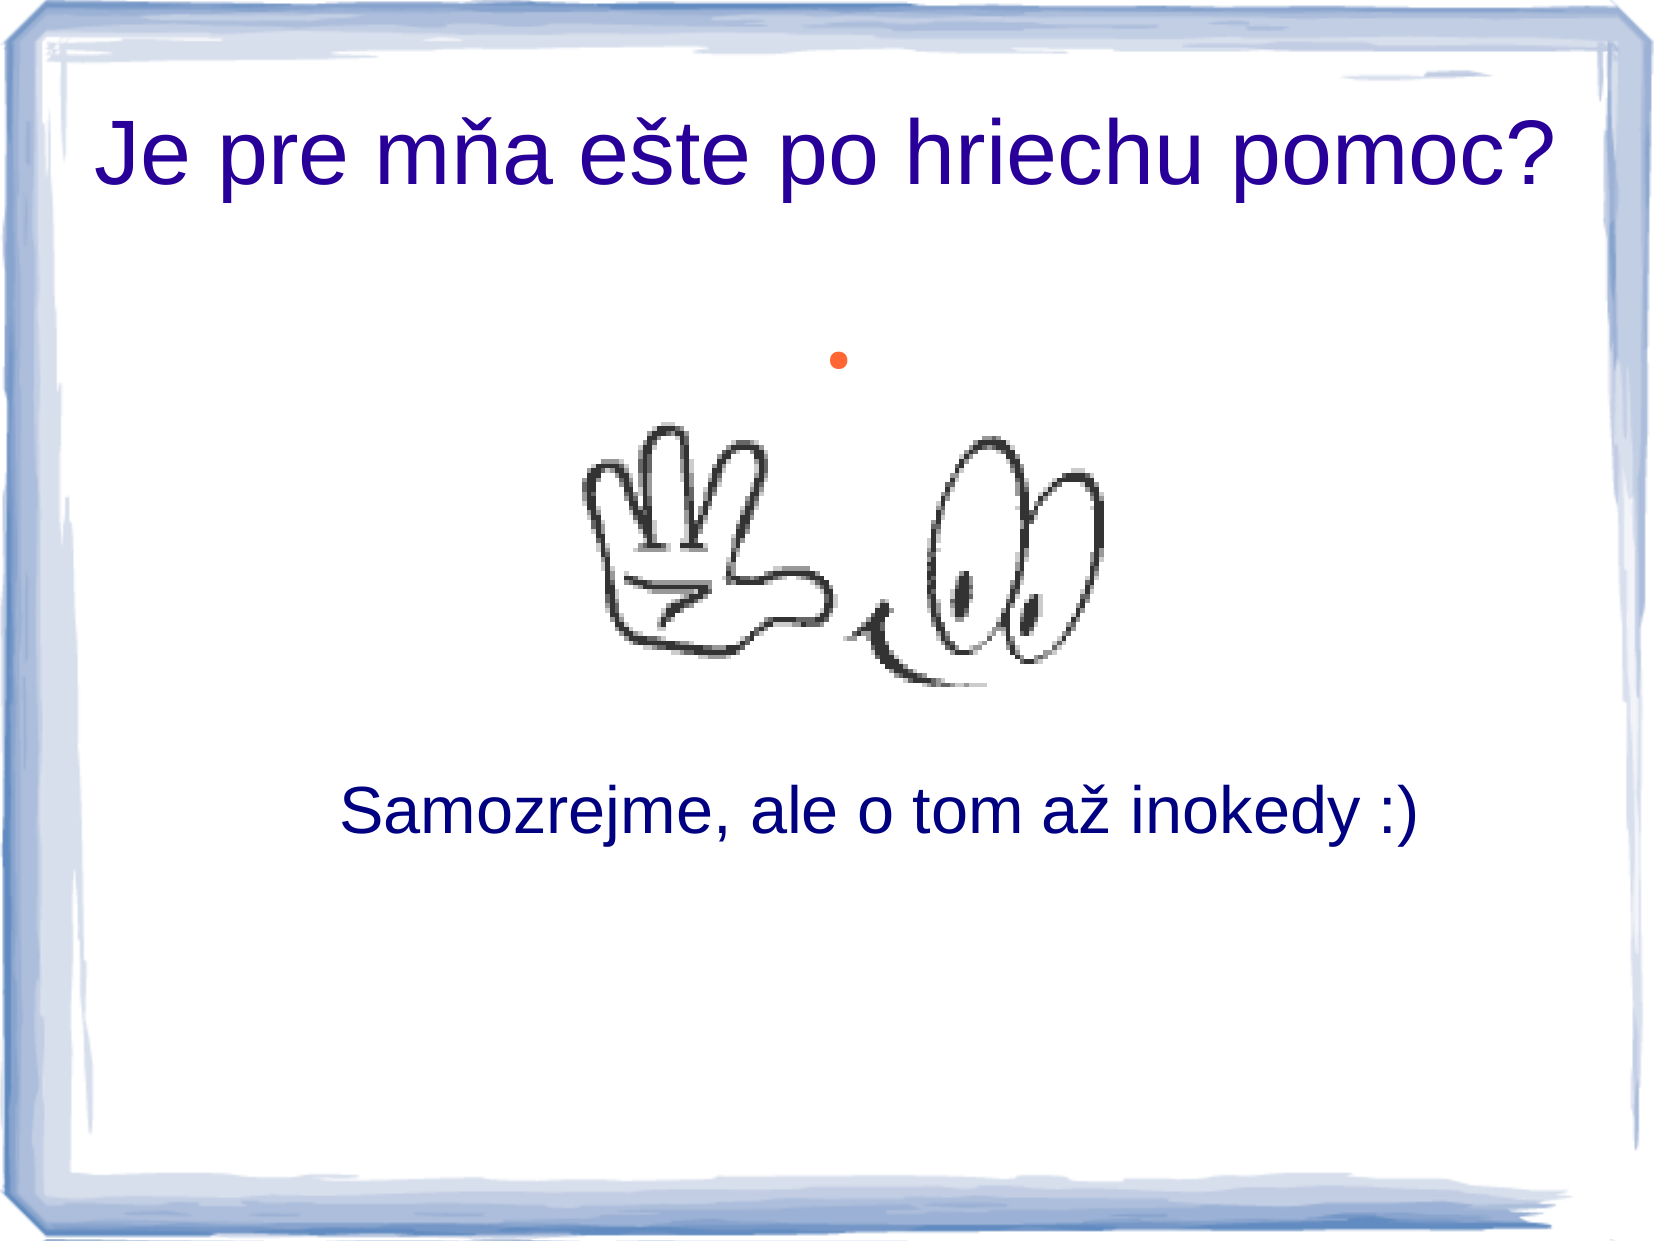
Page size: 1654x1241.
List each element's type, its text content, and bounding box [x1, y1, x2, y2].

picture [0, 0, 1654, 1241]
title Je pre mňa ešte po hriechu pomoc? [82, 49, 1571, 257]
list Samozrejme, ale o tom až inokedy :) [118, 324, 1571, 1144]
